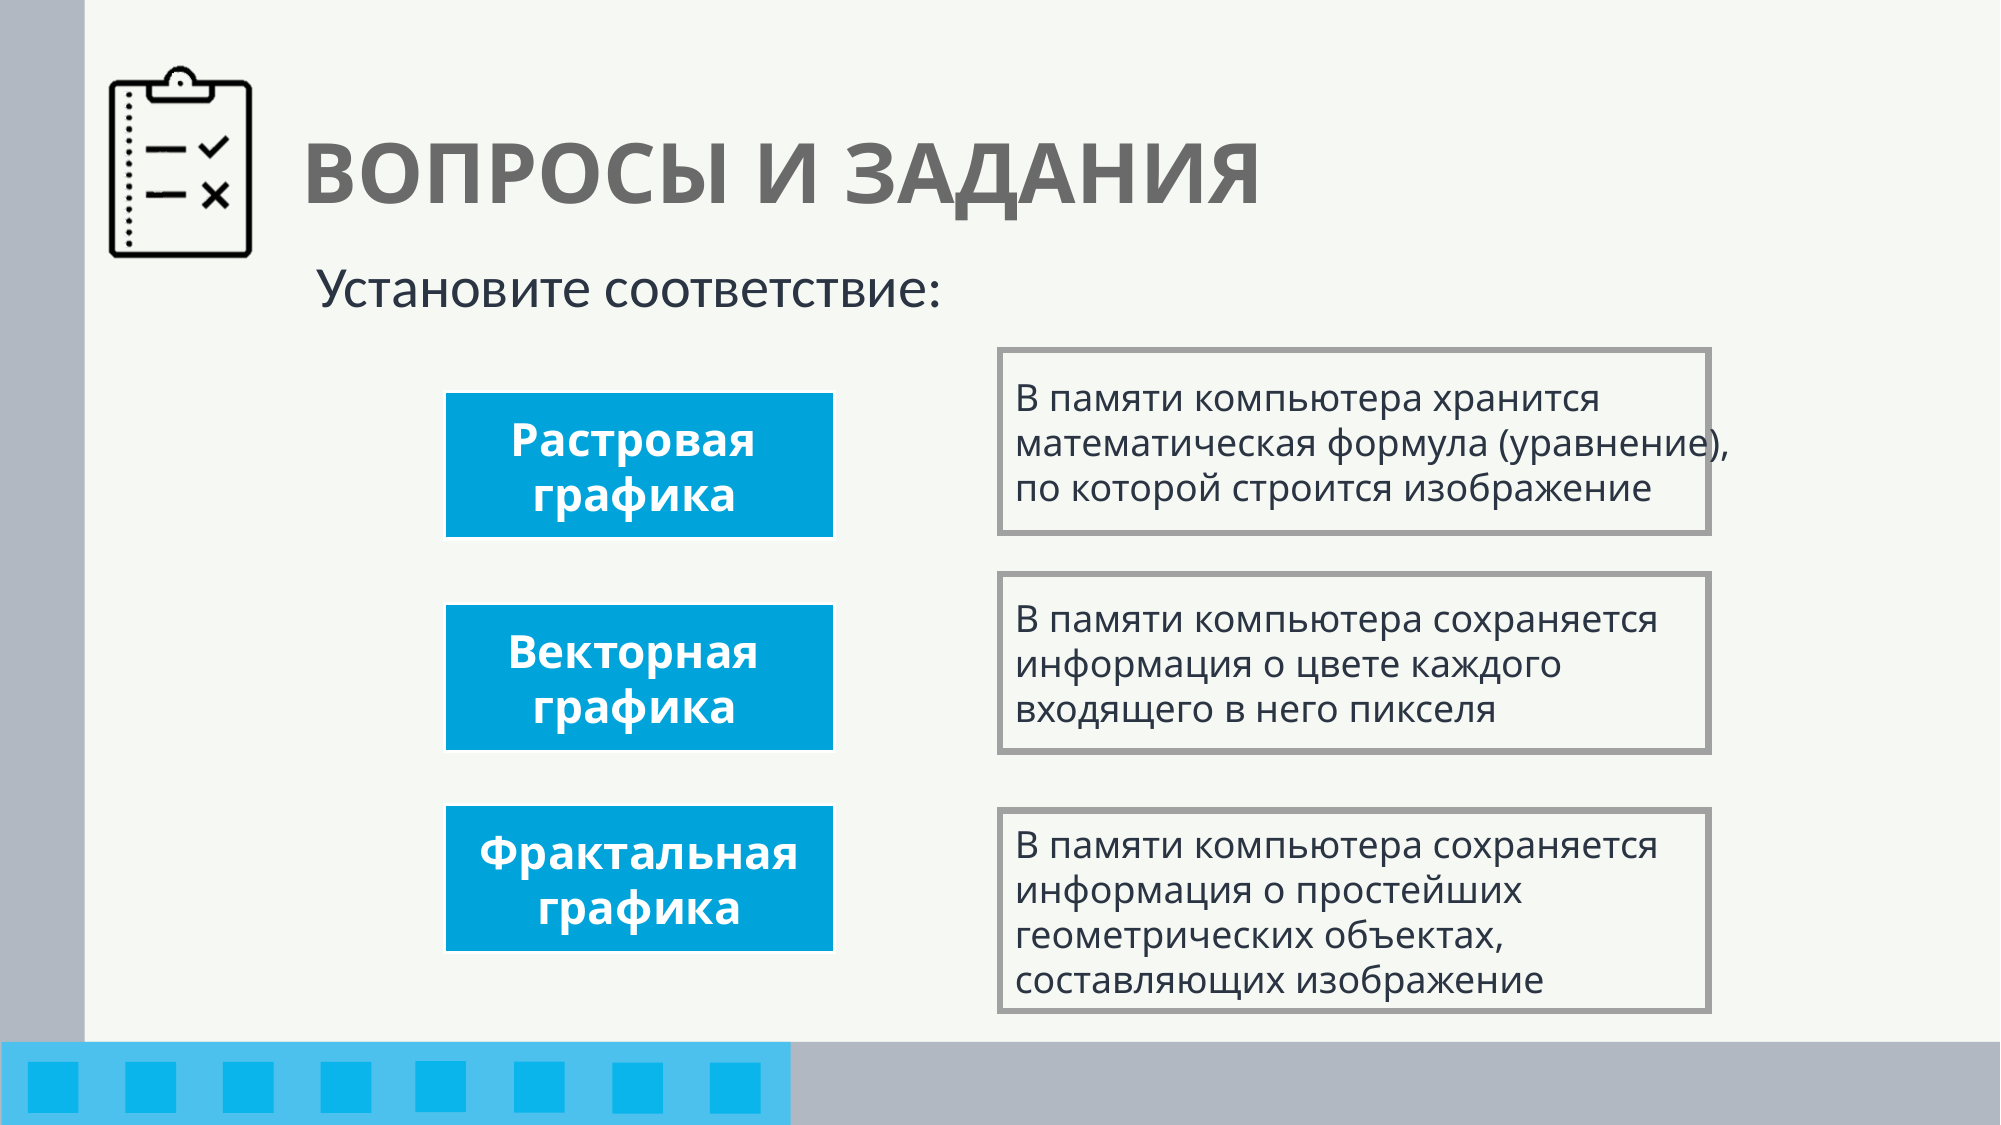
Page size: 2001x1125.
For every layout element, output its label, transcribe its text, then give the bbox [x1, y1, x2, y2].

text_box В памяти компьютера хранится математическая формула (уравнение), по которой строится изображение [999, 349, 1709, 533]
text_box Векторная графика [444, 603, 835, 752]
text_box В памяти компьютера сохраняется информация о цвете каждого входящего в него пикселя [999, 574, 1709, 752]
text_box Фрактальная графика [444, 804, 835, 953]
title ВОПРОСЫ И ЗАДАНИЯ [285, 67, 1892, 286]
text_box Растровая графика [444, 391, 835, 539]
list Установите соответствие: [301, 249, 2000, 374]
picture [85, 54, 286, 286]
text_box В памяти компьютера сохраняется информация о простейших геометрических объектах, составляющих изображение [999, 810, 1709, 1012]
